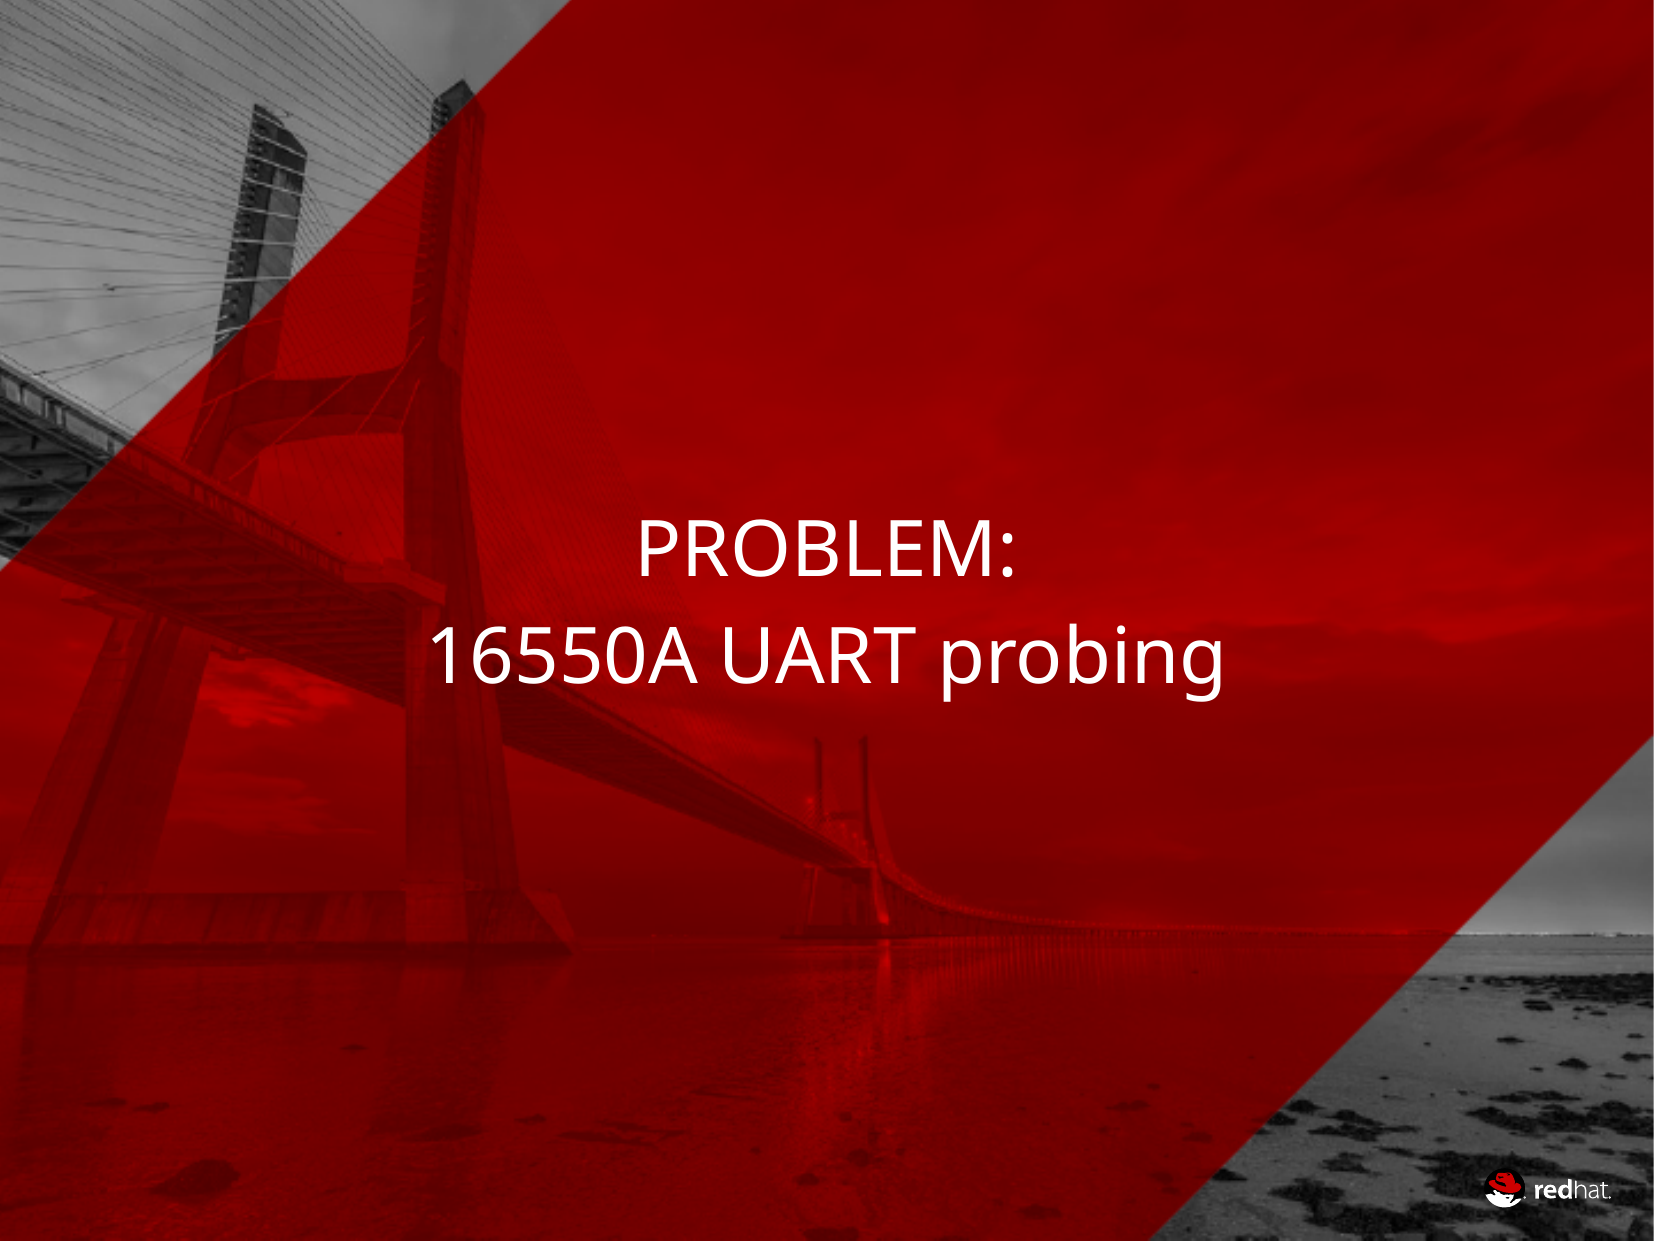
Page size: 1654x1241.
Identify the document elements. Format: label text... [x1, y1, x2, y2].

picture [0, 0, 1654, 1241]
title PROBLEM: 16550A UART probing [124, 496, 1530, 703]
